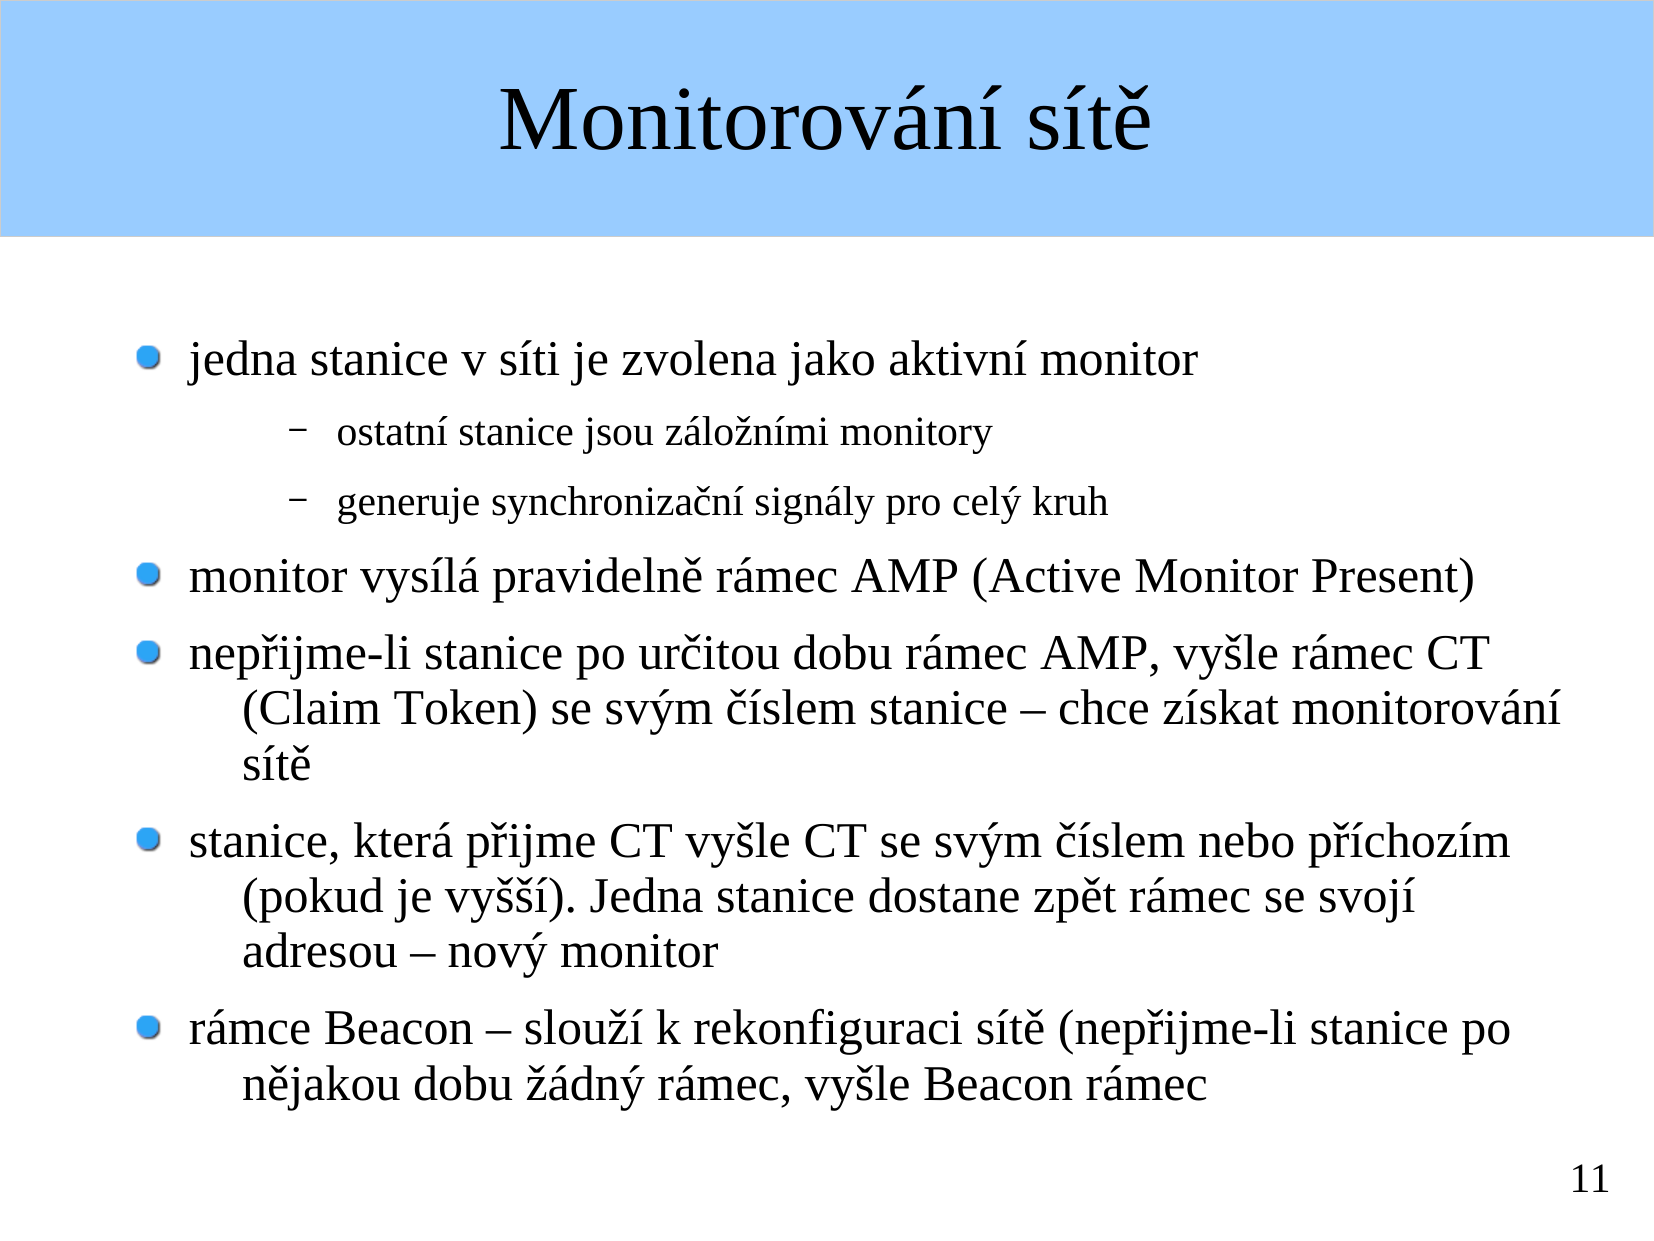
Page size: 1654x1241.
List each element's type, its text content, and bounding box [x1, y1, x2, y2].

title Monitorování sítě [0, 0, 1654, 237]
list jedna stanice v síti je zvolena jako aktivní monitor ostatní stanice jsou záložními monitory generuje synchronizační signály pro celý kruh monitor vysílá pravidelně rámec AMP (Active Monitor Present) nepřijme-li stanice po určitou dobu rámec AMP, vyšle rámec CT (Claim Token) se svým číslem stanice – chce získat monitorování sítě stanice, která přijme CT vyšle CT se svým číslem nebo příchozím (pokud je vyšší). Jedna stanice dostane zpět rámec se svojí adresou – nový monitor rámce Beacon – slouží k rekonfiguraci sítě (nepřijme-li stanice po nějakou dobu žádný rámec, vyšle Beacon rámec [100, 330, 1565, 1210]
